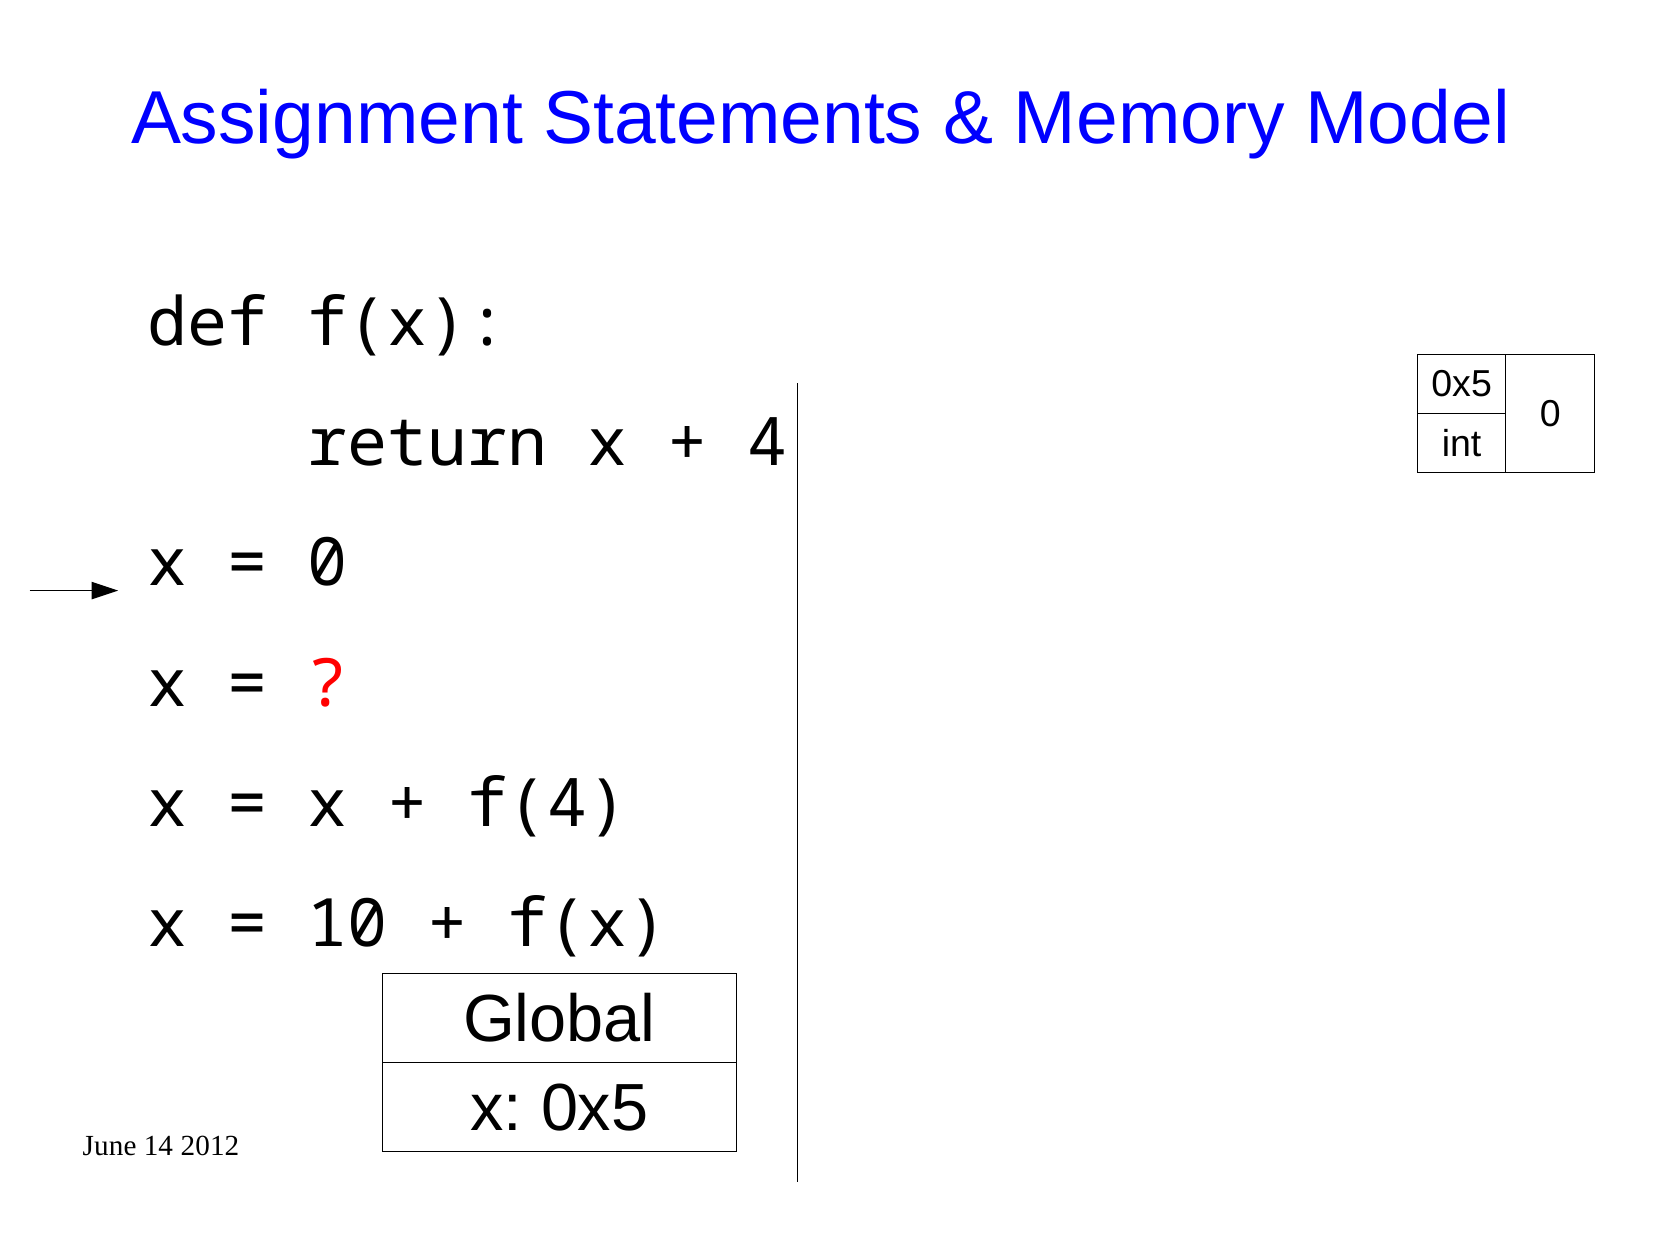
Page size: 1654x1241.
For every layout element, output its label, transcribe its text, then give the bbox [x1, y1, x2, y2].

text_box x: 0x5 [382, 1062, 737, 1152]
text_box Global [382, 973, 737, 1062]
text_box 0 [1505, 354, 1595, 473]
title Assignment Statements & Memory Model [76, 58, 1565, 178]
list def f(x): return x + 4 x = 0 x = ? x = x + f(4) x = 10 + f(x) [76, 274, 1506, 822]
text_box int [1417, 414, 1505, 473]
text_box 0x5 [1417, 354, 1505, 414]
